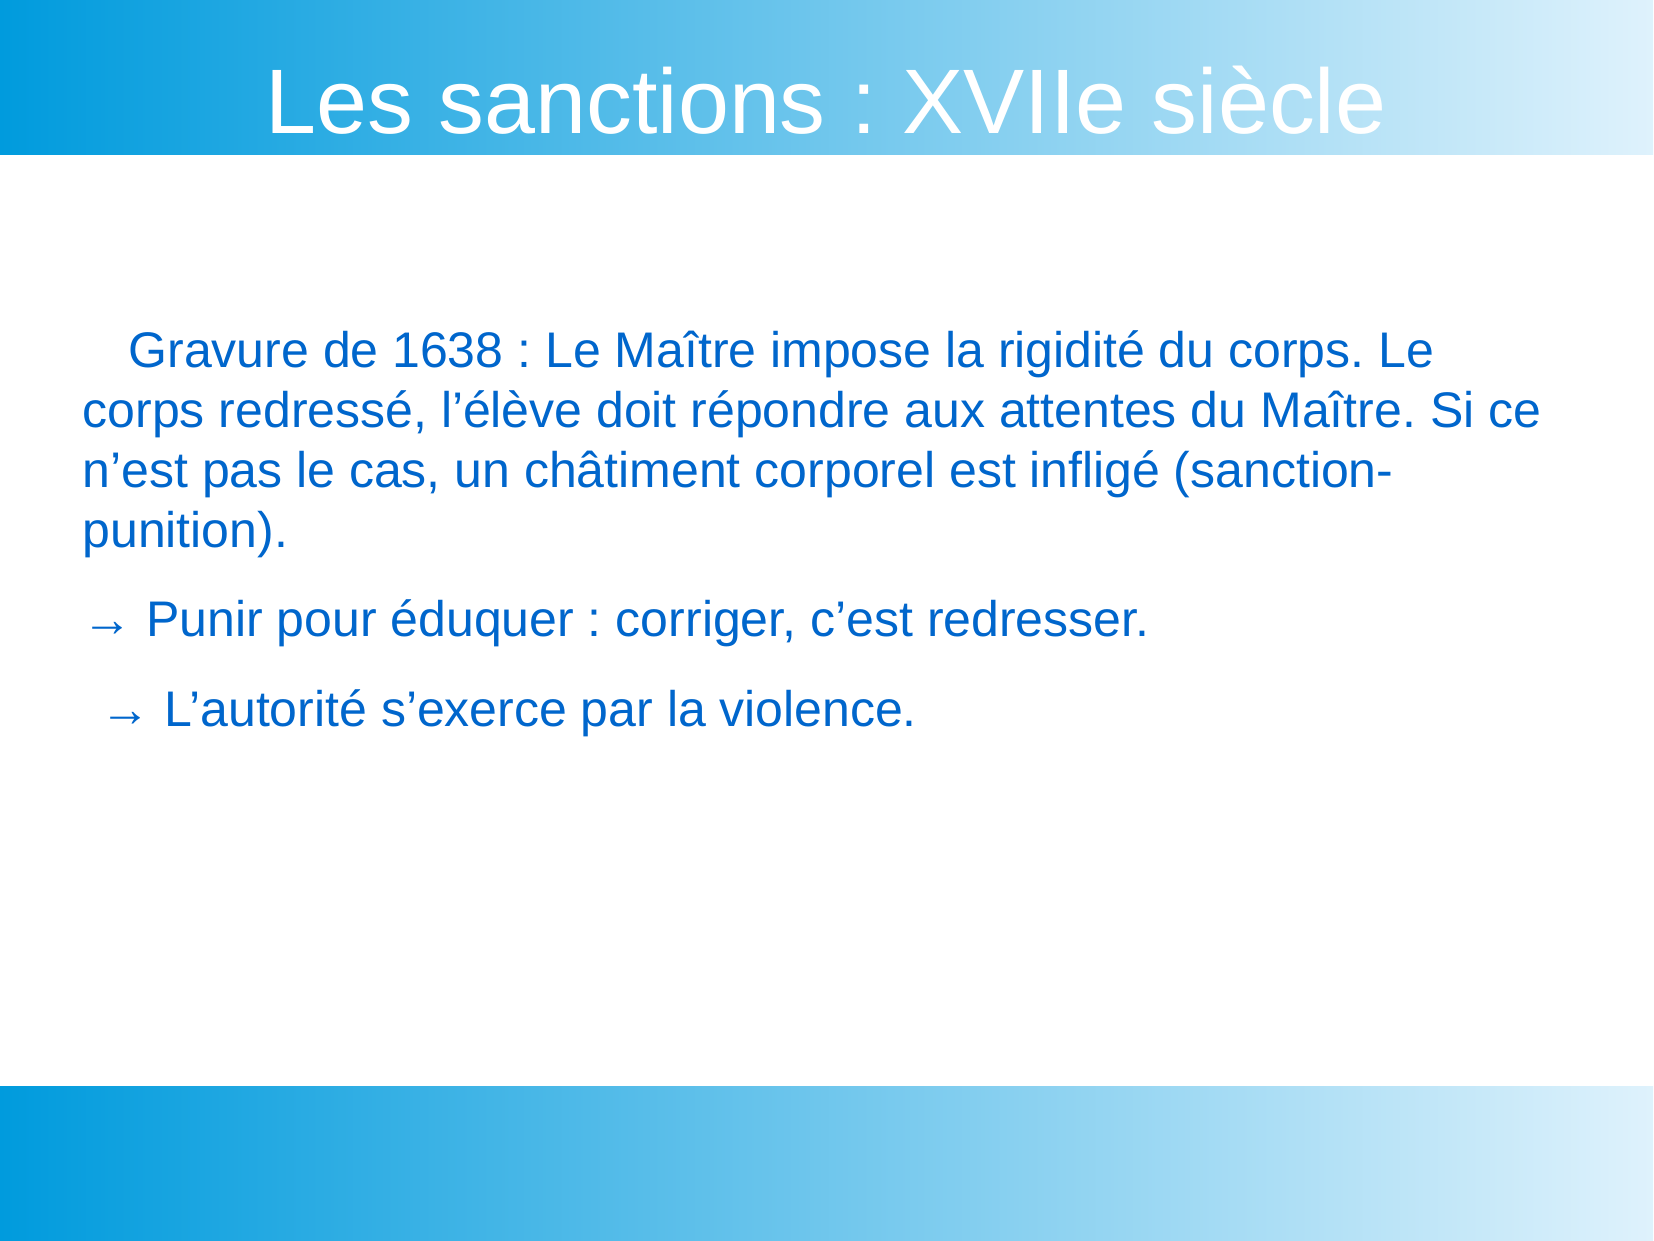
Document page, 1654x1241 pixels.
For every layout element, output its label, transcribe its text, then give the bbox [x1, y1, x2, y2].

text_box Les sanctions : XVIIe siècle [82, 42, 1571, 147]
text_box Gravure de 1638 : Le Maître impose la rigidité du corps. Le corps redressé, l’élève doit répondre aux attentes du Maître. Si ce n’est pas le cas, un châtiment corporel est infligé (sanction-punition). → Punir pour éduquer : corriger, c’est redresser. → L’autorité s’exerce par la violence. [82, 196, 1571, 970]
